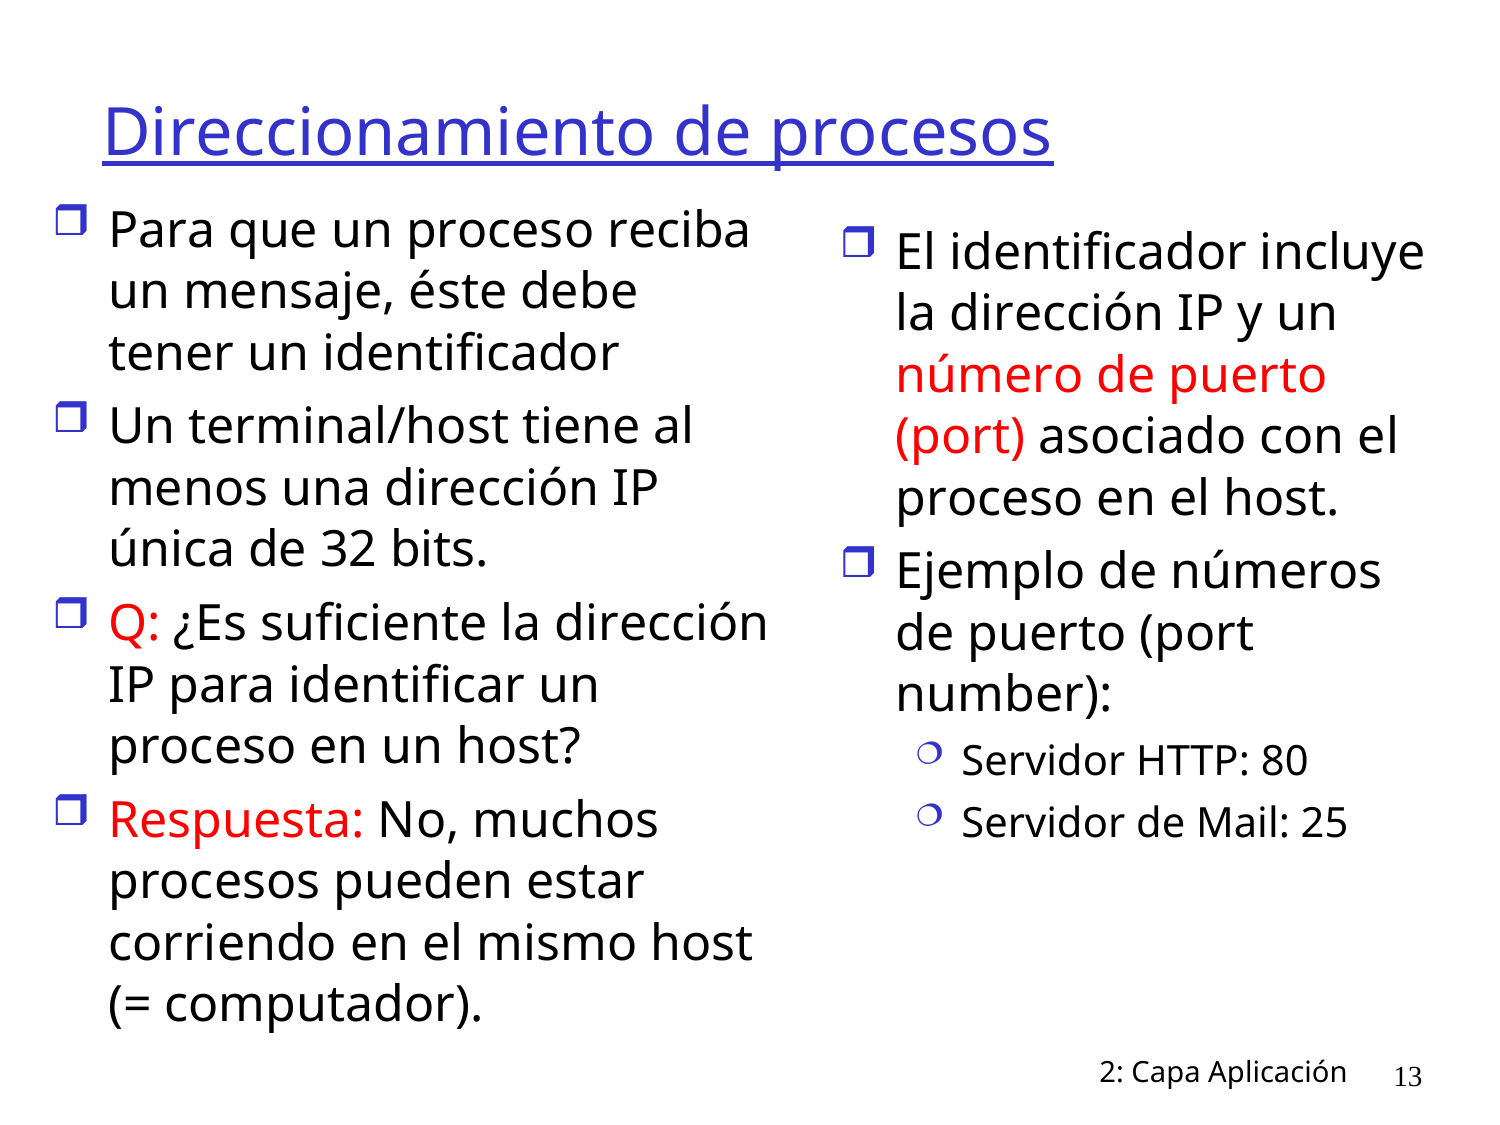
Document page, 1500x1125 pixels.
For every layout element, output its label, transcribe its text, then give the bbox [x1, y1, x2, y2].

title Direccionamiento de procesos [87, 37, 1363, 225]
list El identificador incluye la dirección IP y un número de puerto (port) asociado con el proceso en el host. Ejemplo de números de puerto (port number): Servidor HTTP: 80 Servidor de Mail: 25 [825, 212, 1455, 976]
list Para que un proceso reciba un mensaje, éste debe tener un identificador Un terminal/host tiene al menos una dirección IP única de 32 bits. Q: ¿Es suficiente la dirección IP para identificar un proceso en un host? Respuesta: No, muchos procesos pueden estar corriendo en el mismo host (= computador). [37, 190, 788, 1114]
